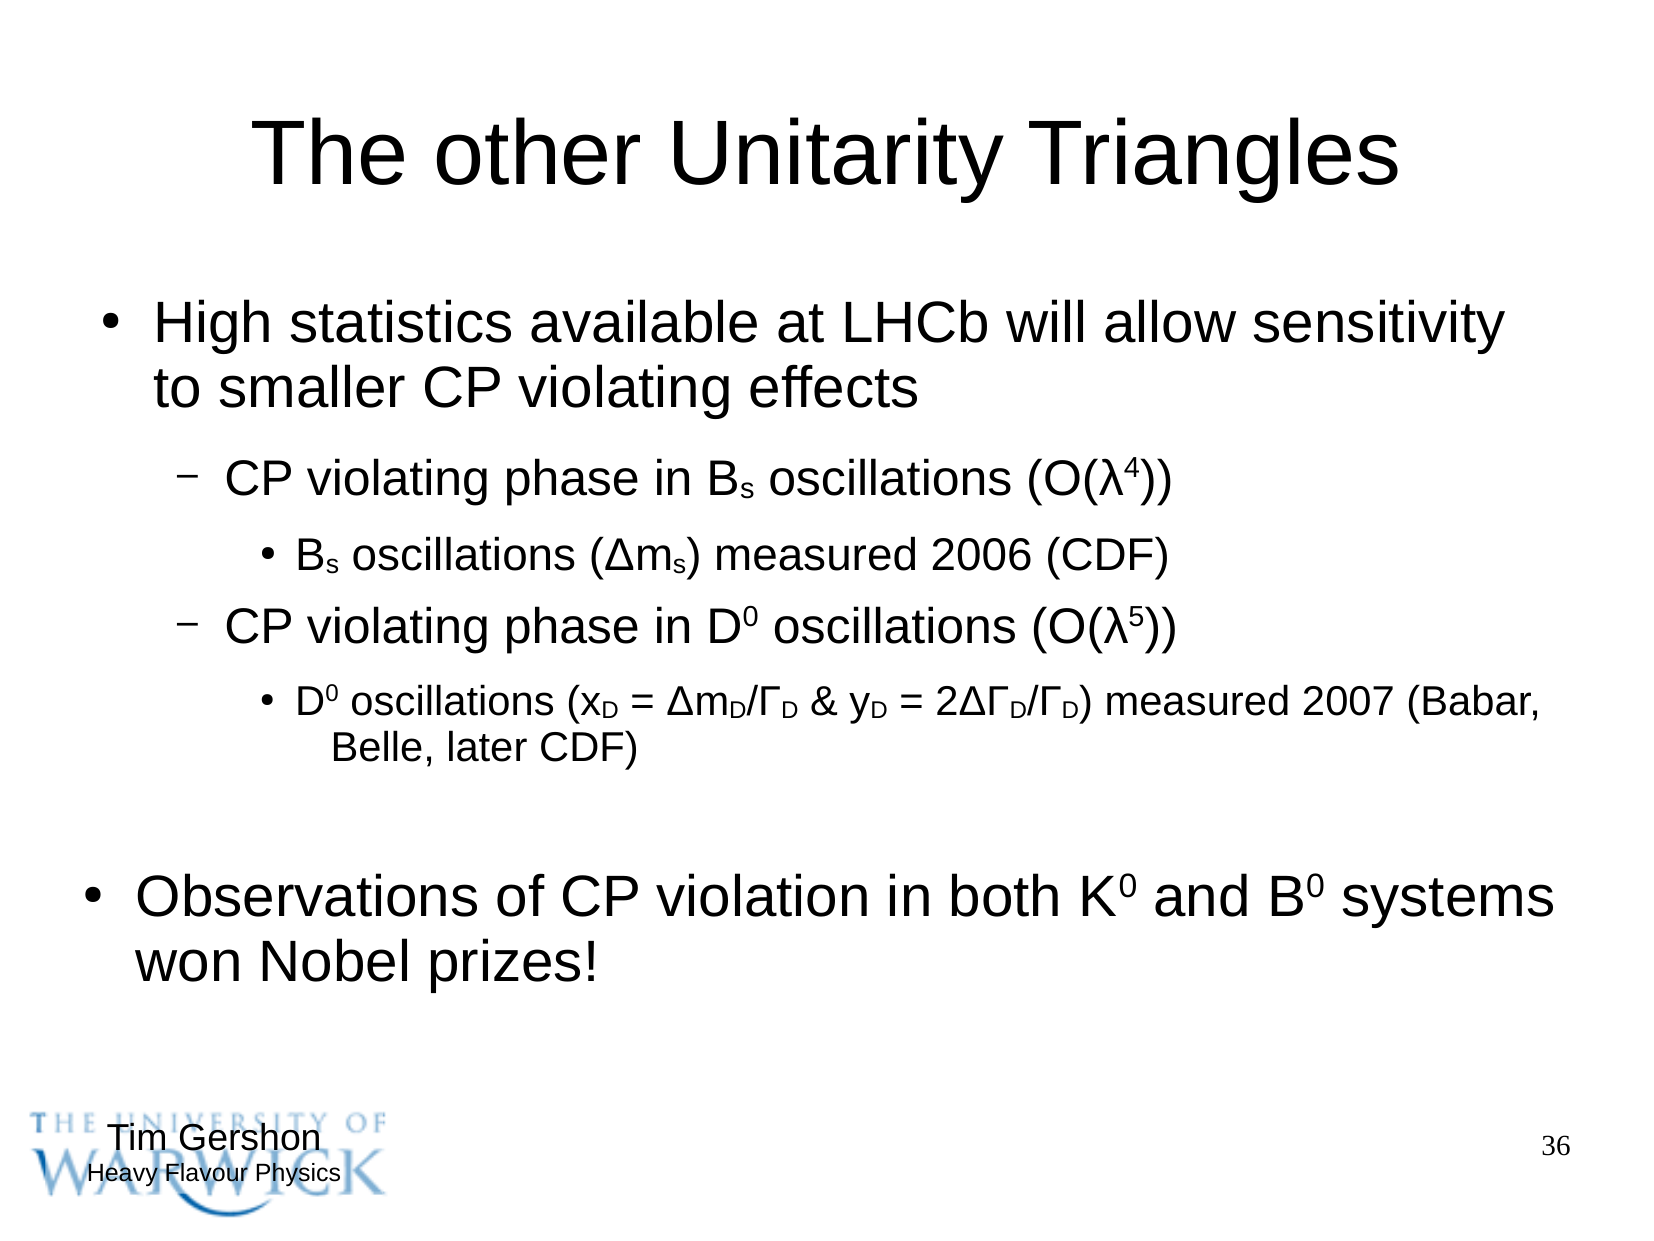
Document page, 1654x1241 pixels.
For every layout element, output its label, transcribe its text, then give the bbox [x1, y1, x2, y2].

title The other Unitarity Triangles [82, 56, 1571, 250]
list High statistics available at LHCb will allow sensitivity to smaller CP violating effects CP violating phase in Bs oscillations (O(λ4)) Bs oscillations (Δms) measured 2006 (CDF) CP violating phase in D0 oscillations (O(λ5)) D0 oscillations (xD = ΔmD/ΓD & yD = 2ΔΓD/ΓD) measured 2007 (Babar, Belle, later CDF) Observations of CP violation in both K0 and B0 systems won Nobel prizes! [82, 290, 1571, 1094]
picture [19, 1106, 406, 1232]
text_box Tim Gershon Heavy Flavour Physics [45, 1108, 383, 1194]
